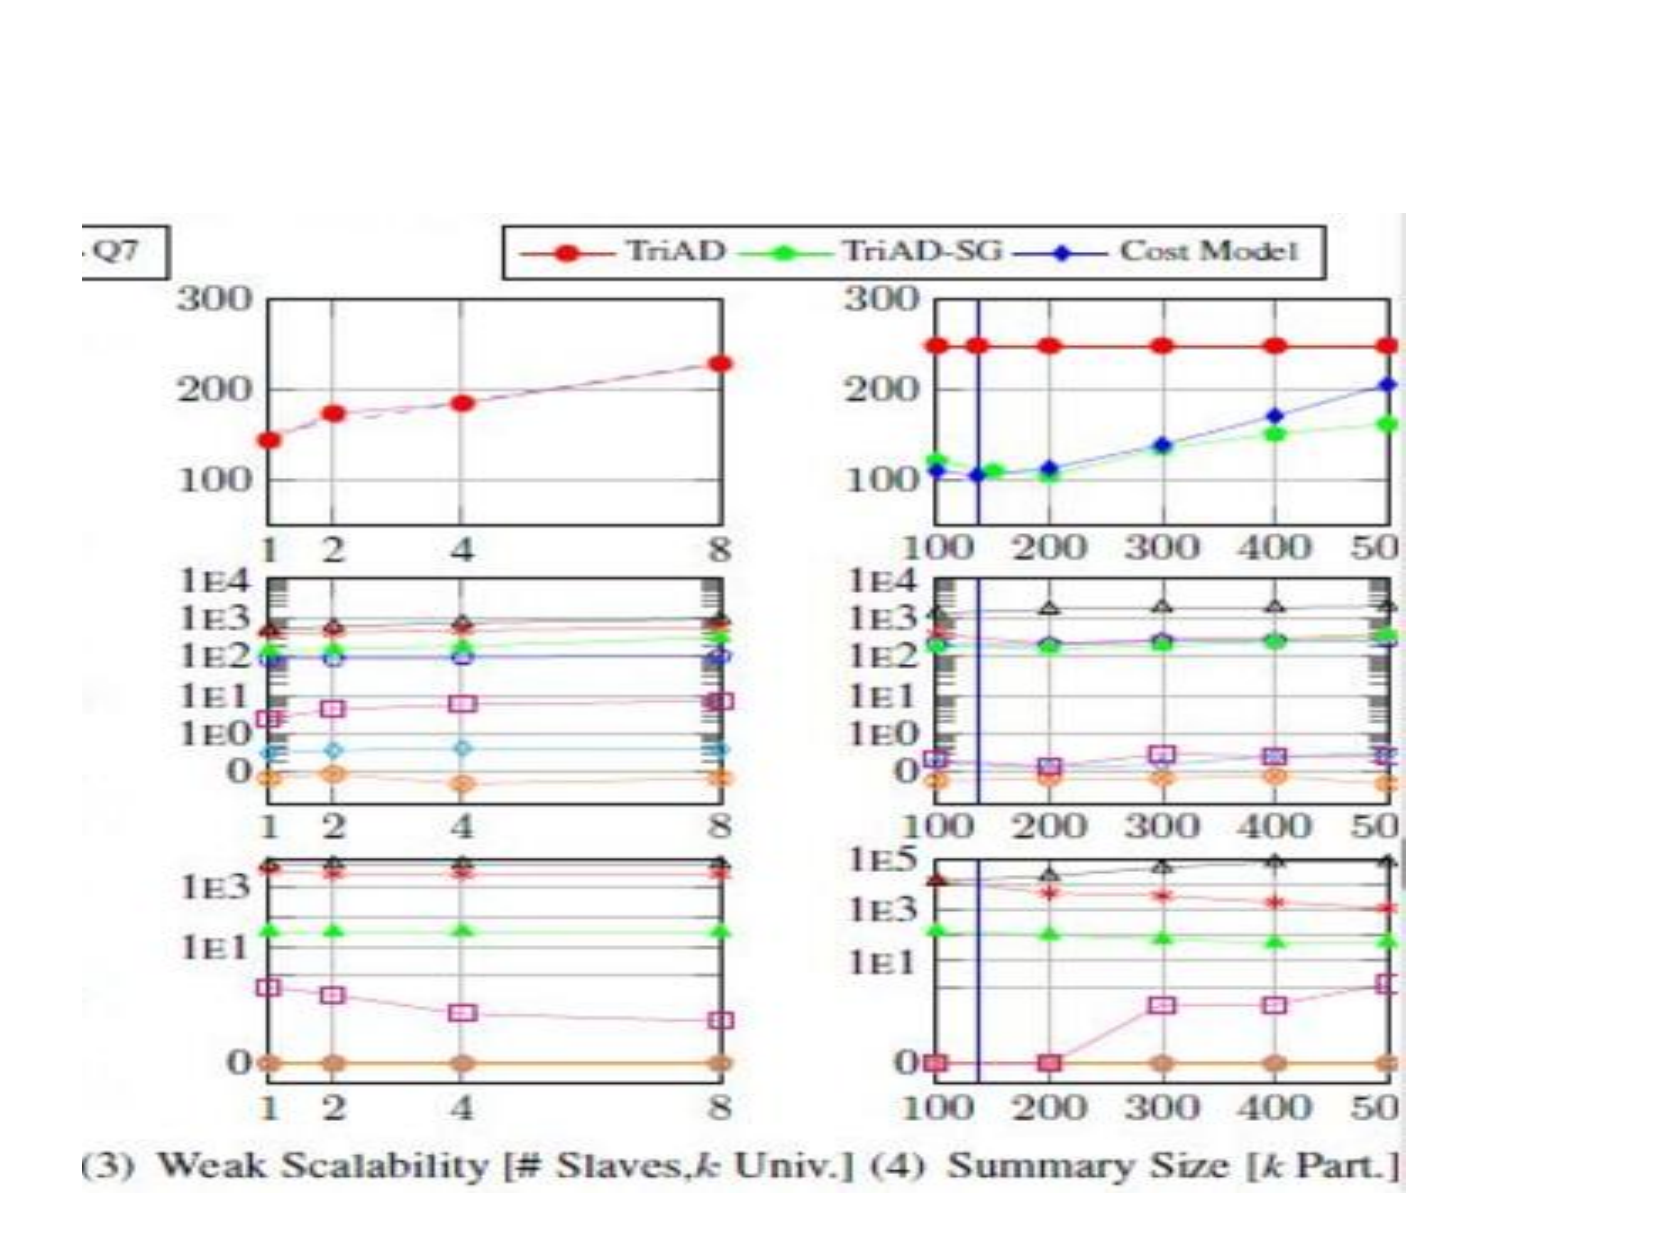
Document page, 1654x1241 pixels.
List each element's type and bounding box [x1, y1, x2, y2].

picture [82, 213, 1406, 1193]
